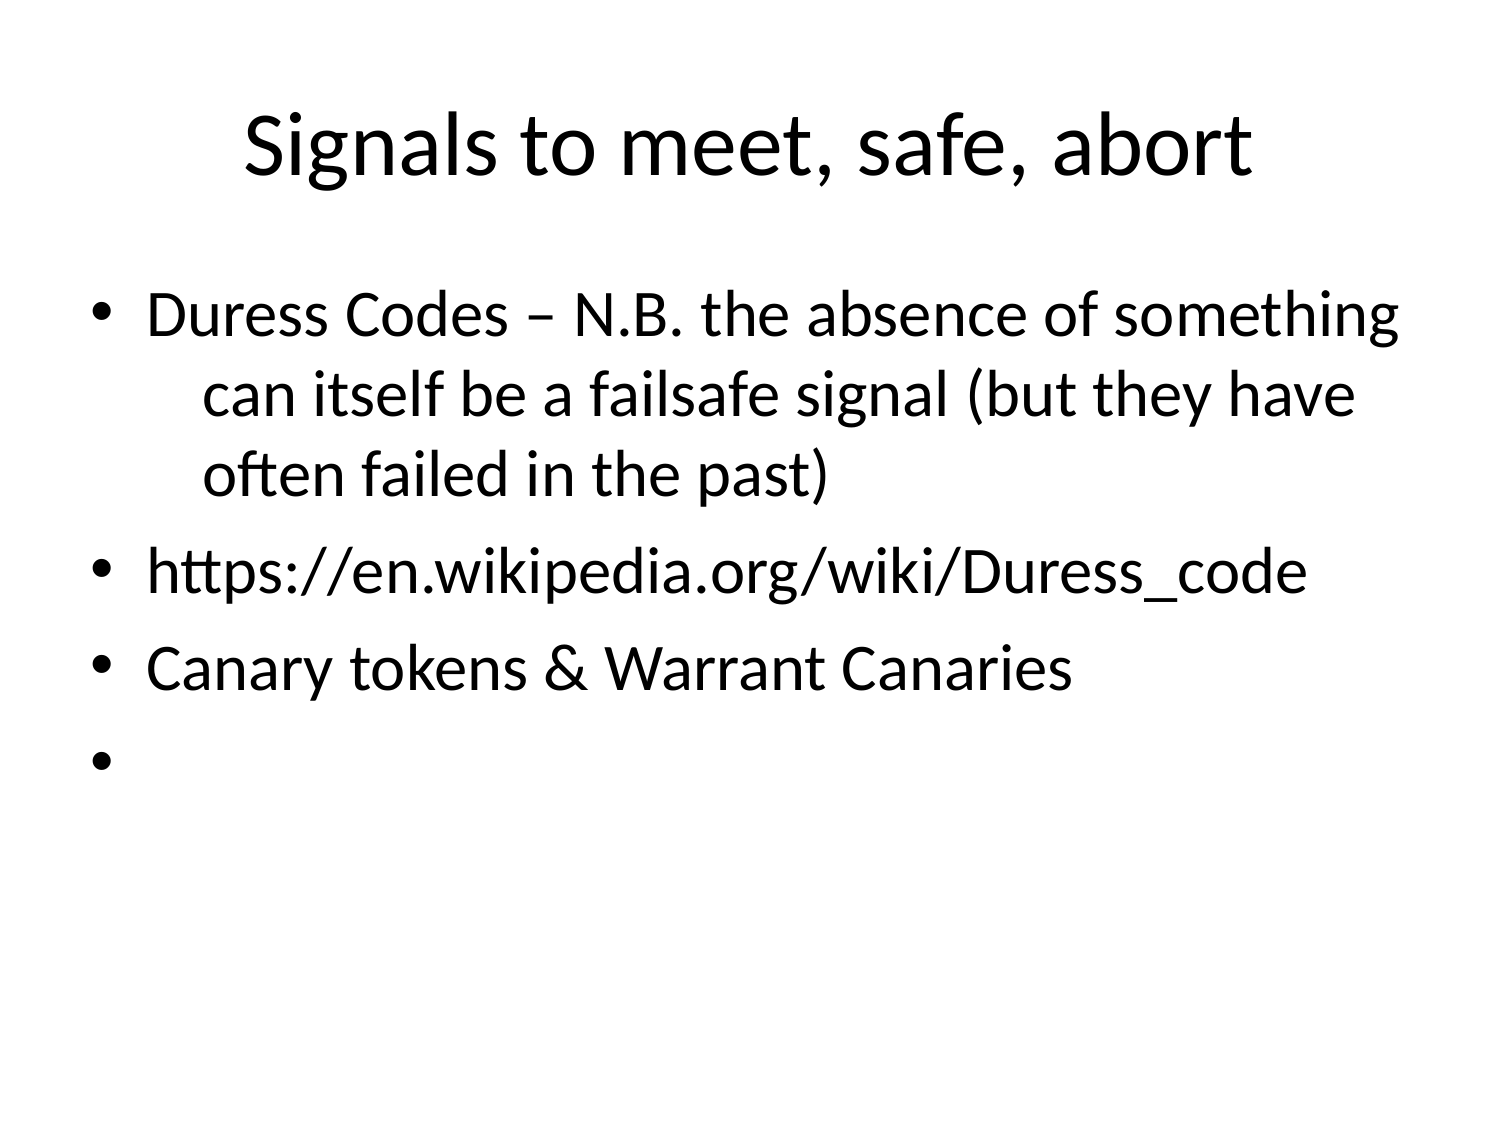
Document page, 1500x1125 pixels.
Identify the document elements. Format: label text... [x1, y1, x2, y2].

title Signals to meet, safe, abort [75, 45, 1426, 233]
list Duress Codes – N.B. the absence of something can itself be a failsafe signal (but they have often failed in the past) https://en.wikipedia.org/wiki/Duress_code Canary tokens & Warrant Canaries [75, 262, 1426, 1005]
